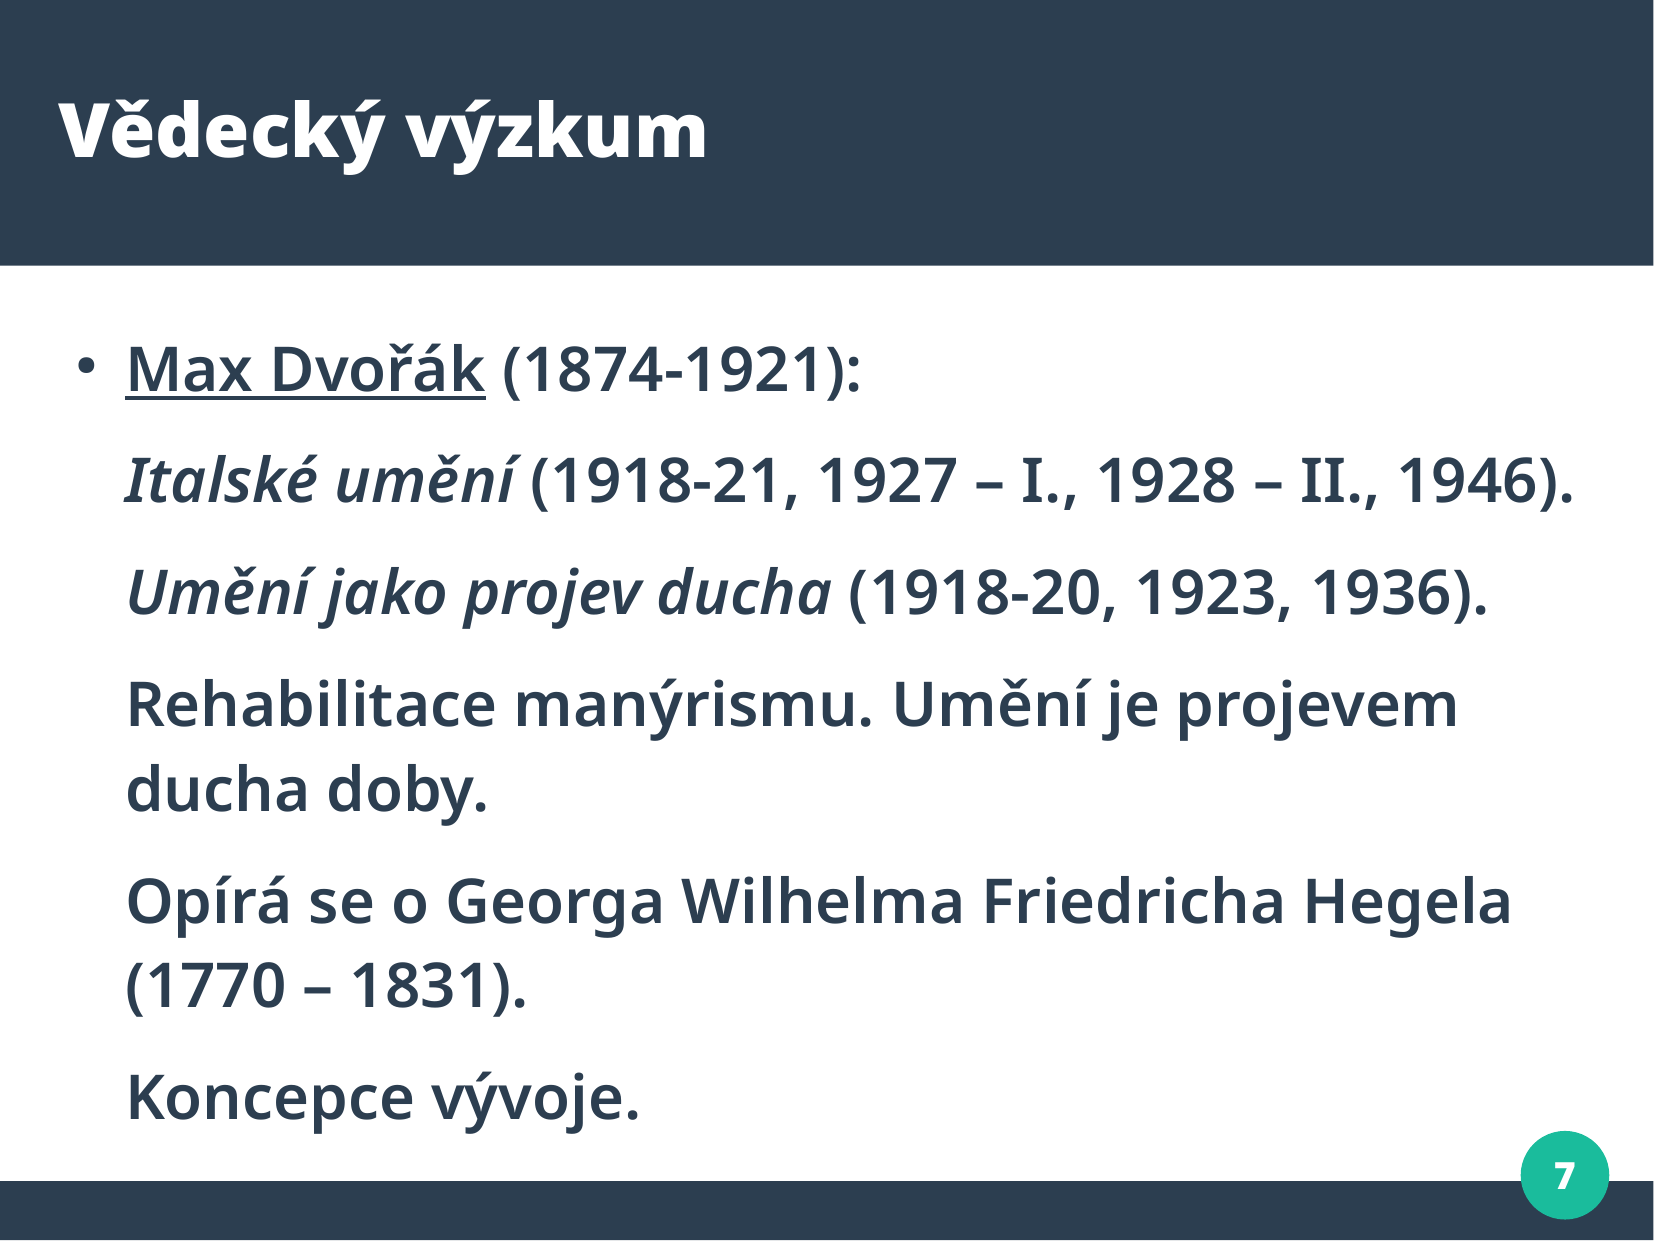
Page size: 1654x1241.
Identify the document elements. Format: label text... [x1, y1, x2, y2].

title Vědecký výzkum [59, 49, 1595, 207]
list Max Dvořák (1874-1921): Italské umění (1918-21, 1927 – I., 1928 – II., 1946). Umění jako projev ducha (1918-20, 1923, 1936). Rehabilitace manýrismu. Umění je projevem ducha doby. Opírá se o Georga Wilhelma Friedricha Hegela (1770 – 1831). Koncepce vývoje. [59, 324, 1595, 1152]
